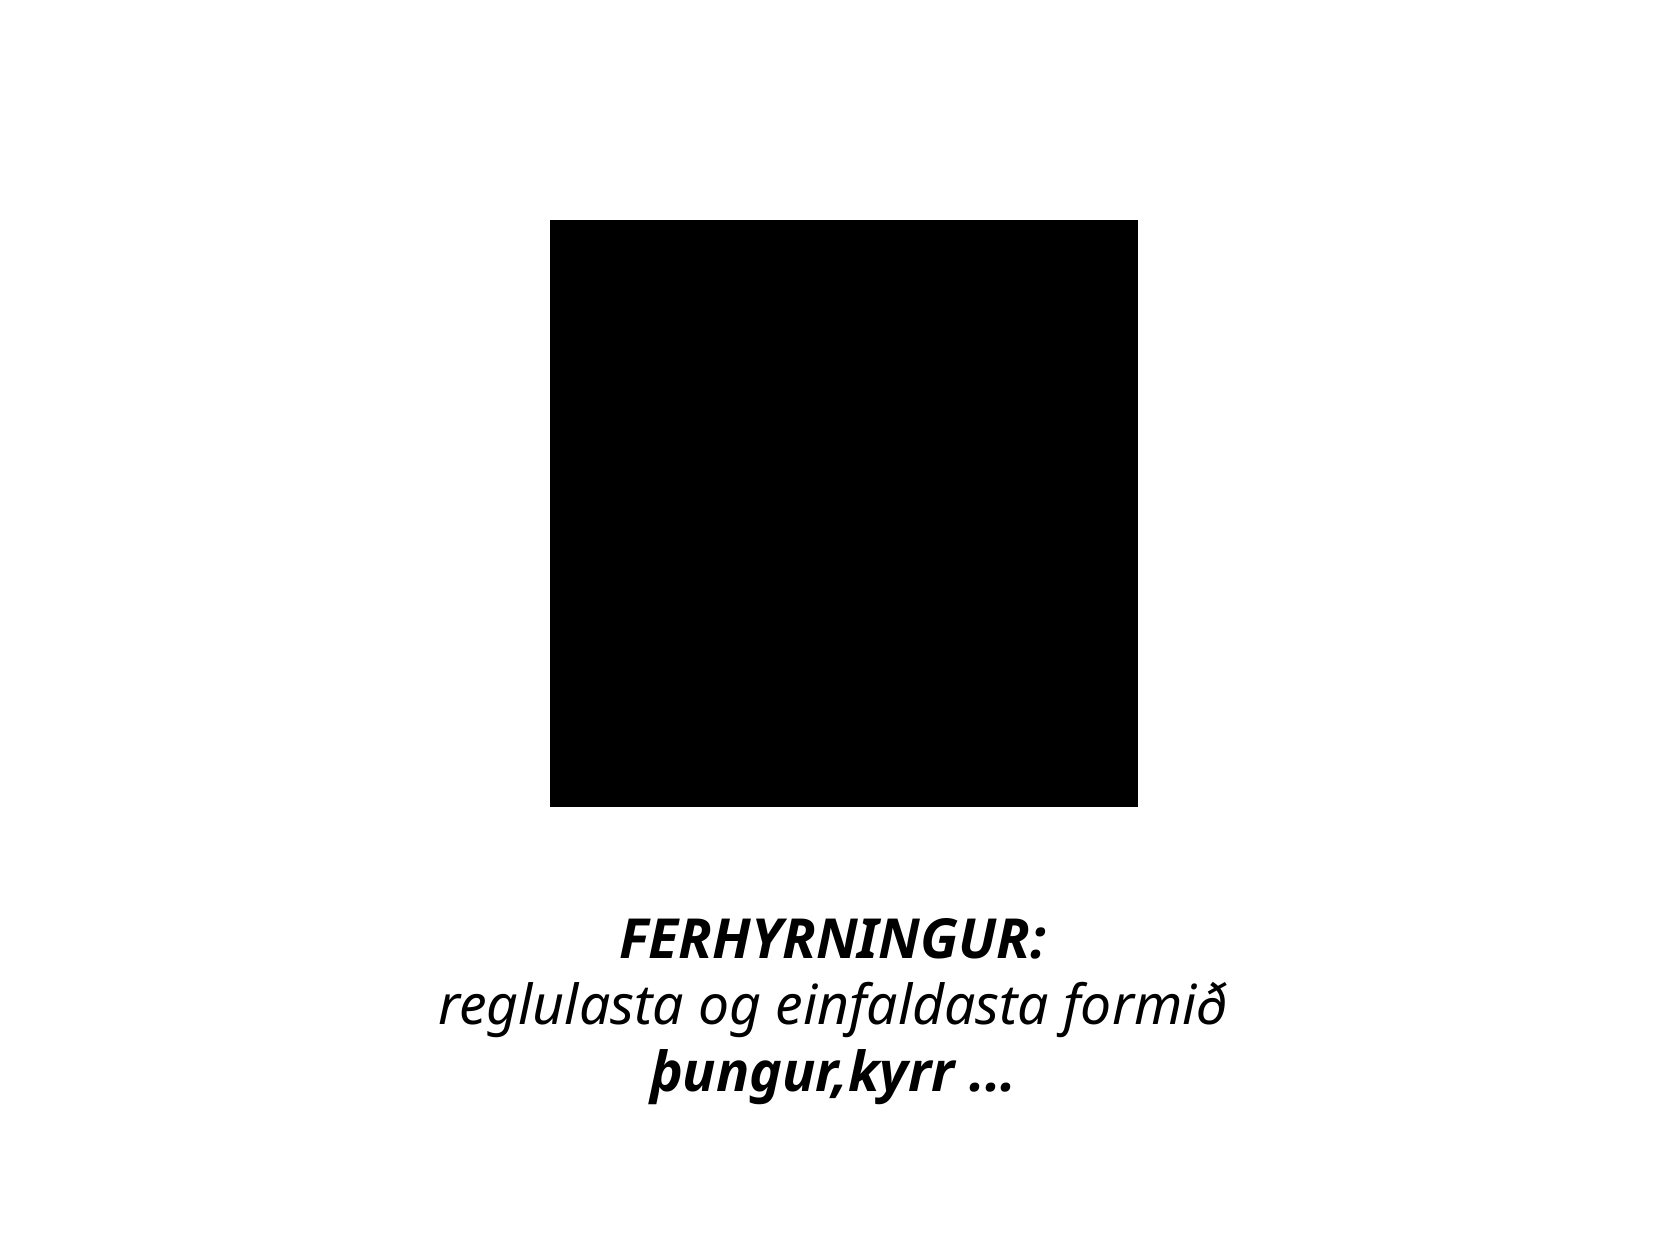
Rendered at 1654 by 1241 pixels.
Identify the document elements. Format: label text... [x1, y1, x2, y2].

text_box FERHYRNINGUR: reglulasta og einfaldasta formið þungur,kyrr ... [192, 895, 1489, 1110]
text_box [551, 220, 1137, 807]
